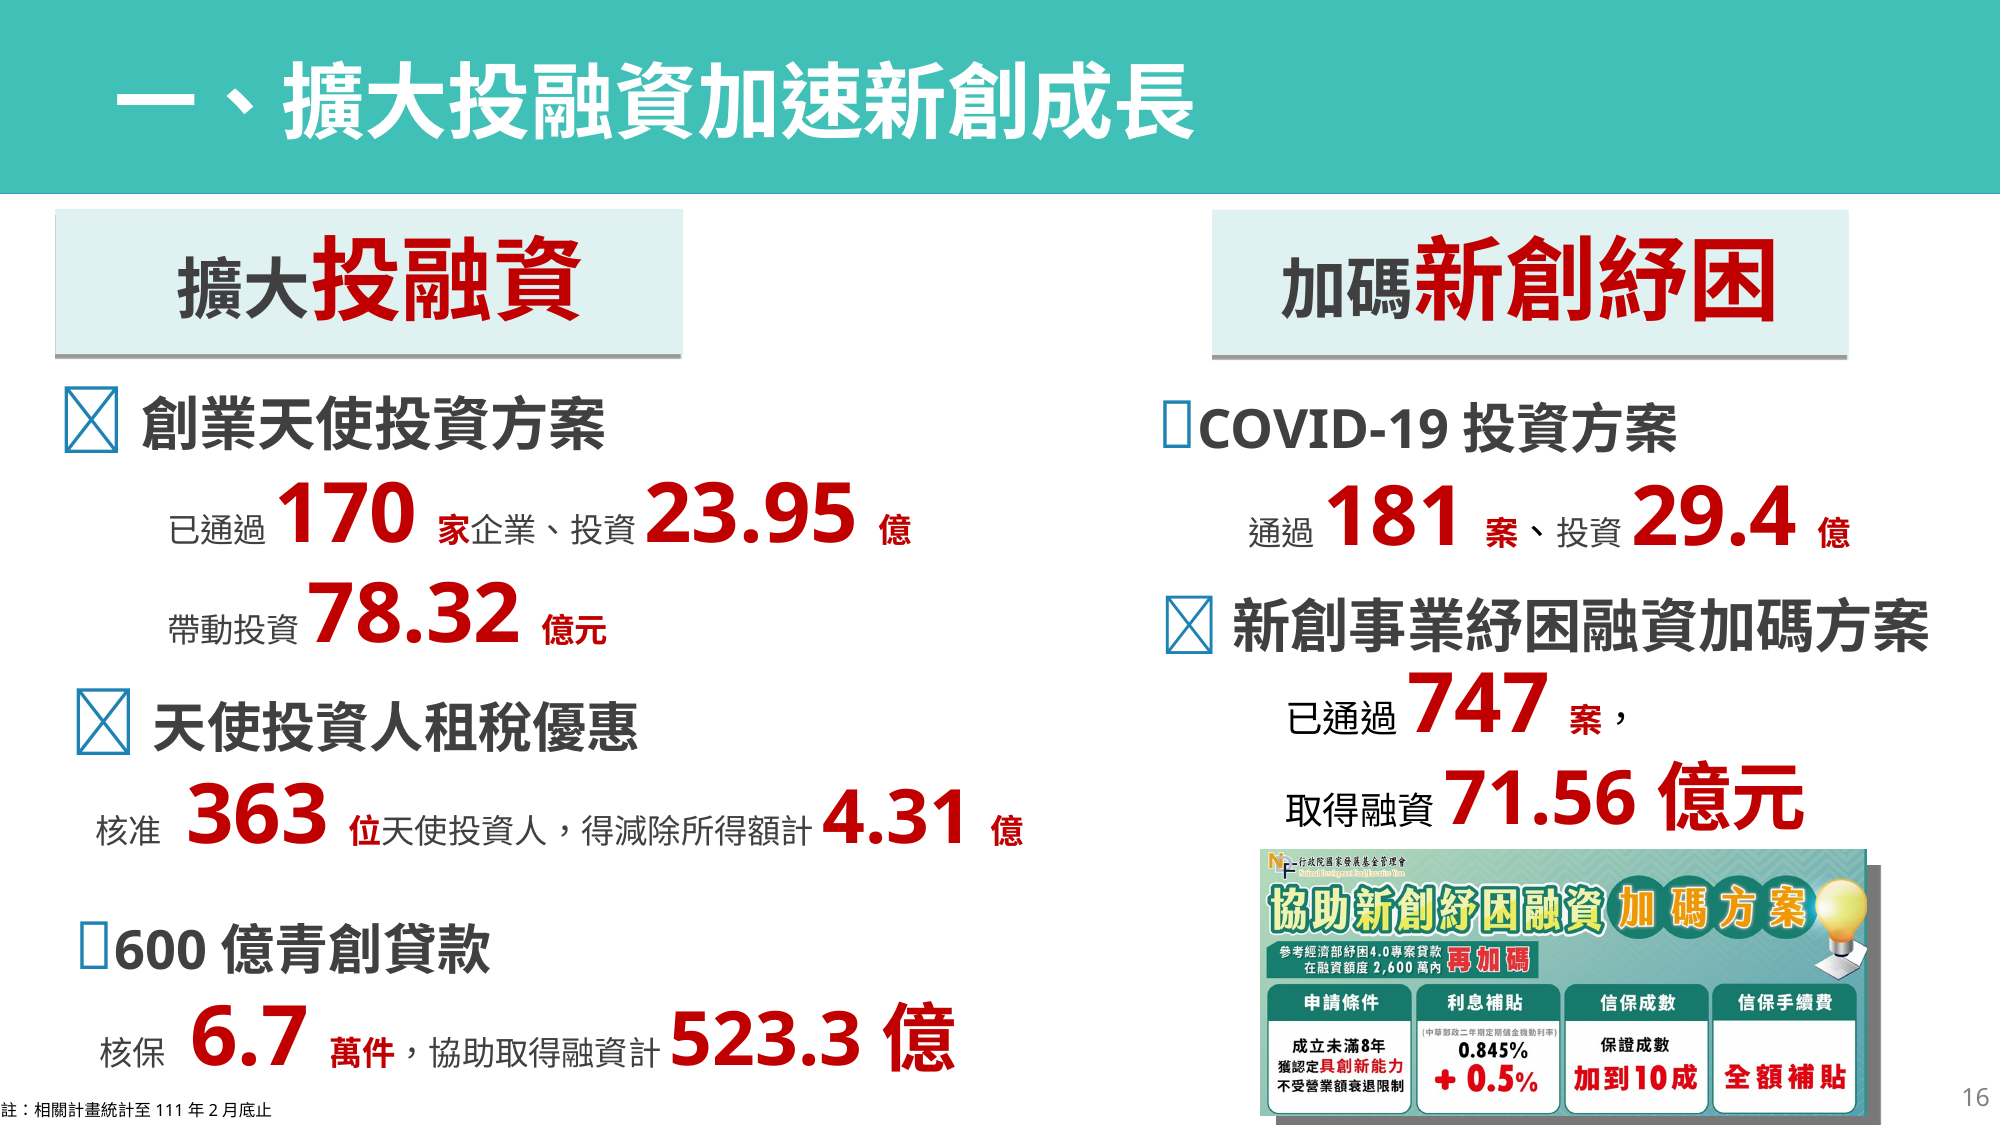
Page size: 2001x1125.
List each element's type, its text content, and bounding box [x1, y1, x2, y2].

text_box 已通過747案， 取得融資71.56億元 [1270, 667, 1821, 847]
title 一、擴大投融資加速新創成長 [99, 25, 1900, 175]
text_box 天使投資人租稅優惠 核准 363位天使投資人，得減除所得額計4.31億 [55, 673, 1148, 868]
slide_number <編號> [1882, 1074, 2000, 1120]
text_box 加碼新創紓困 [1262, 214, 1798, 340]
text_box COVID-19投資方案 通過181案、投資29.4億 [1142, 374, 1887, 570]
text_box 創業天使投資方案 已通過170家企業、投資23.95億 帶動投資78.32億元 [43, 371, 1095, 667]
text_box 新創事業紓困融資加碼方案 [1145, 581, 1947, 667]
text_box 600億青創貸款 核保 6.7萬件，協助取得融資計523.3億 [59, 895, 1153, 1090]
picture [1260, 849, 1867, 1116]
text_box 擴大投融資 [59, 214, 703, 340]
text_box [1212, 209, 1849, 355]
text_box 註：相關計畫統計至111年2月底止 [0, 1091, 288, 1125]
text_box [55, 208, 684, 355]
